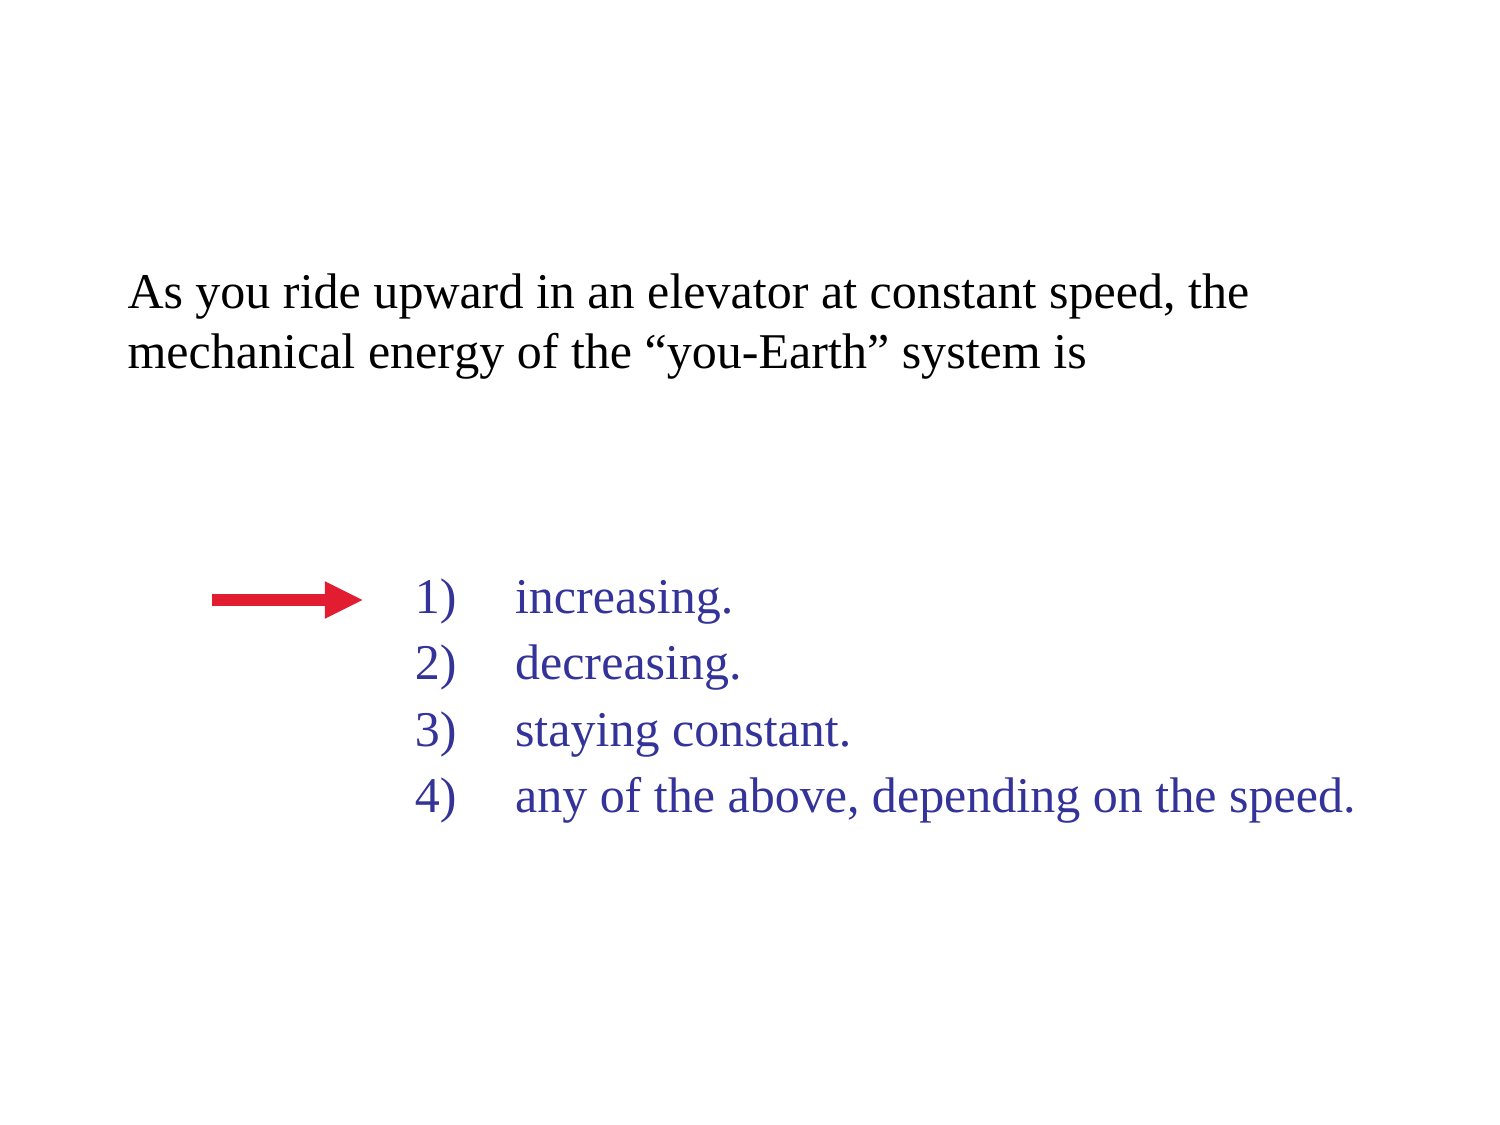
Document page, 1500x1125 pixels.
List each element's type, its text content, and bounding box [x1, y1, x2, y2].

title As you ride upward in an elevator at constant speed, the mechanical energy of the “you-Earth” system is [112, 224, 1488, 413]
list increasing. decreasing. staying constant. any of the above, depending on the speed. [399, 562, 1425, 898]
